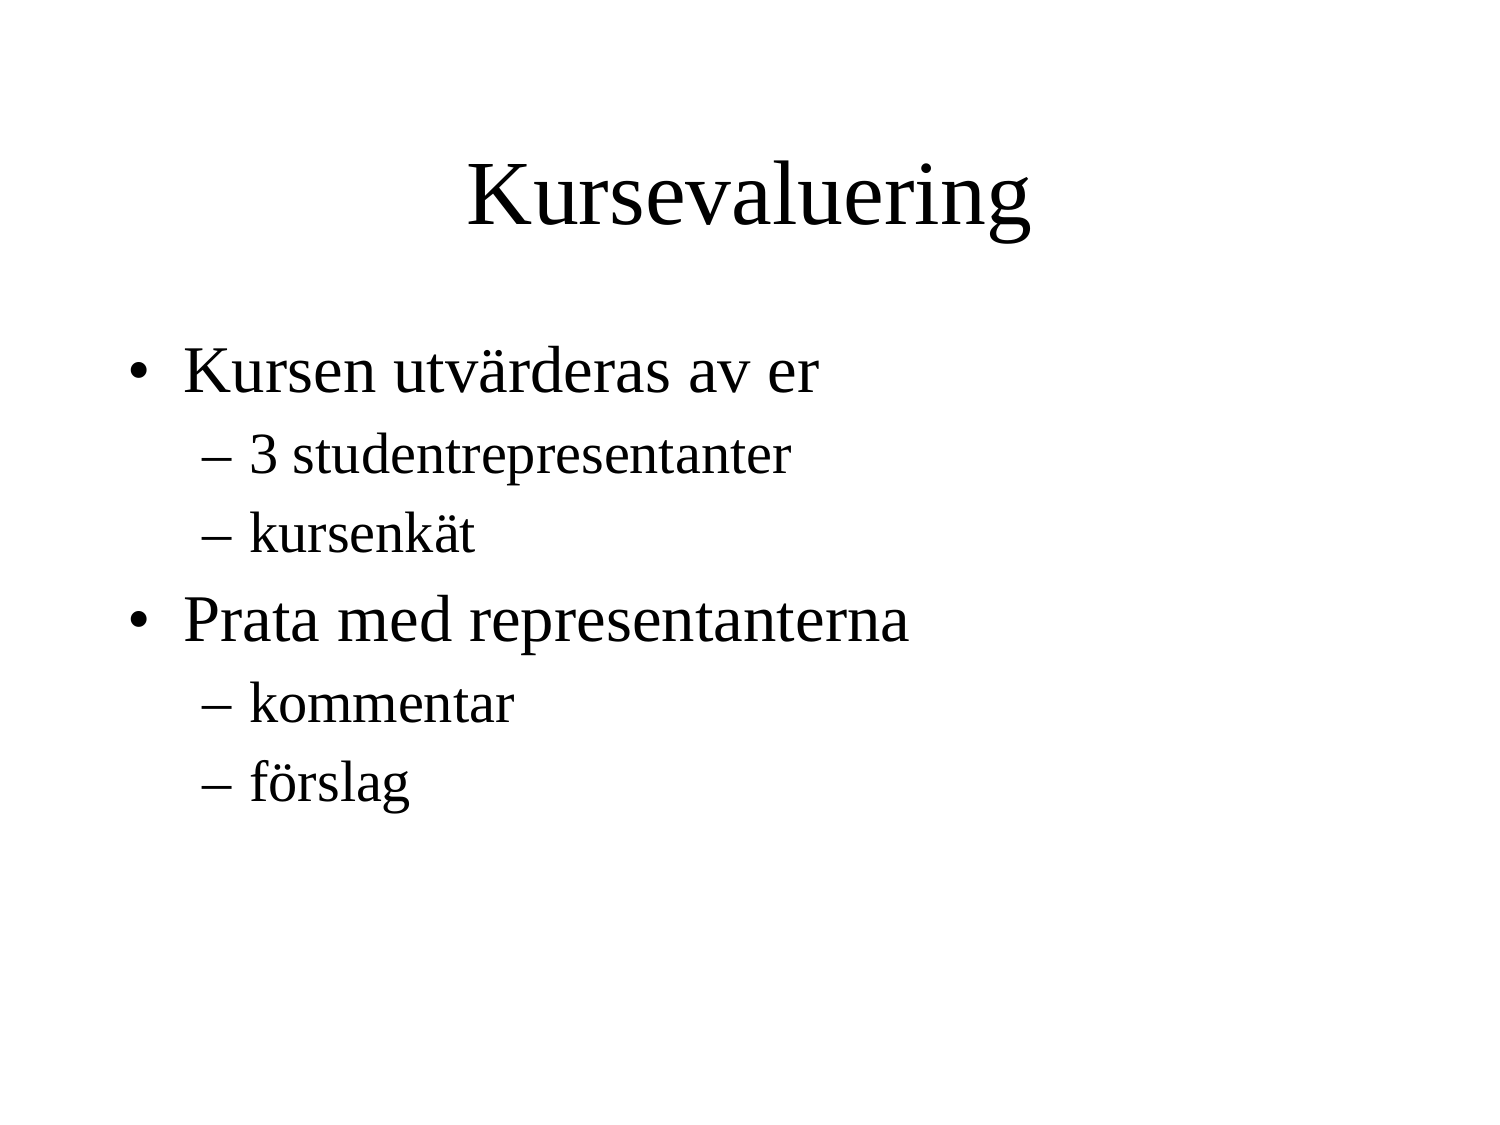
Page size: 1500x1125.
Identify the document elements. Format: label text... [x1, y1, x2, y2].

title Kursevaluering [112, 99, 1388, 288]
list Kursen utvärderas av er 3 studentrepresentanter kursenkät Prata med representanterna kommentar förslag [112, 324, 1388, 1000]
